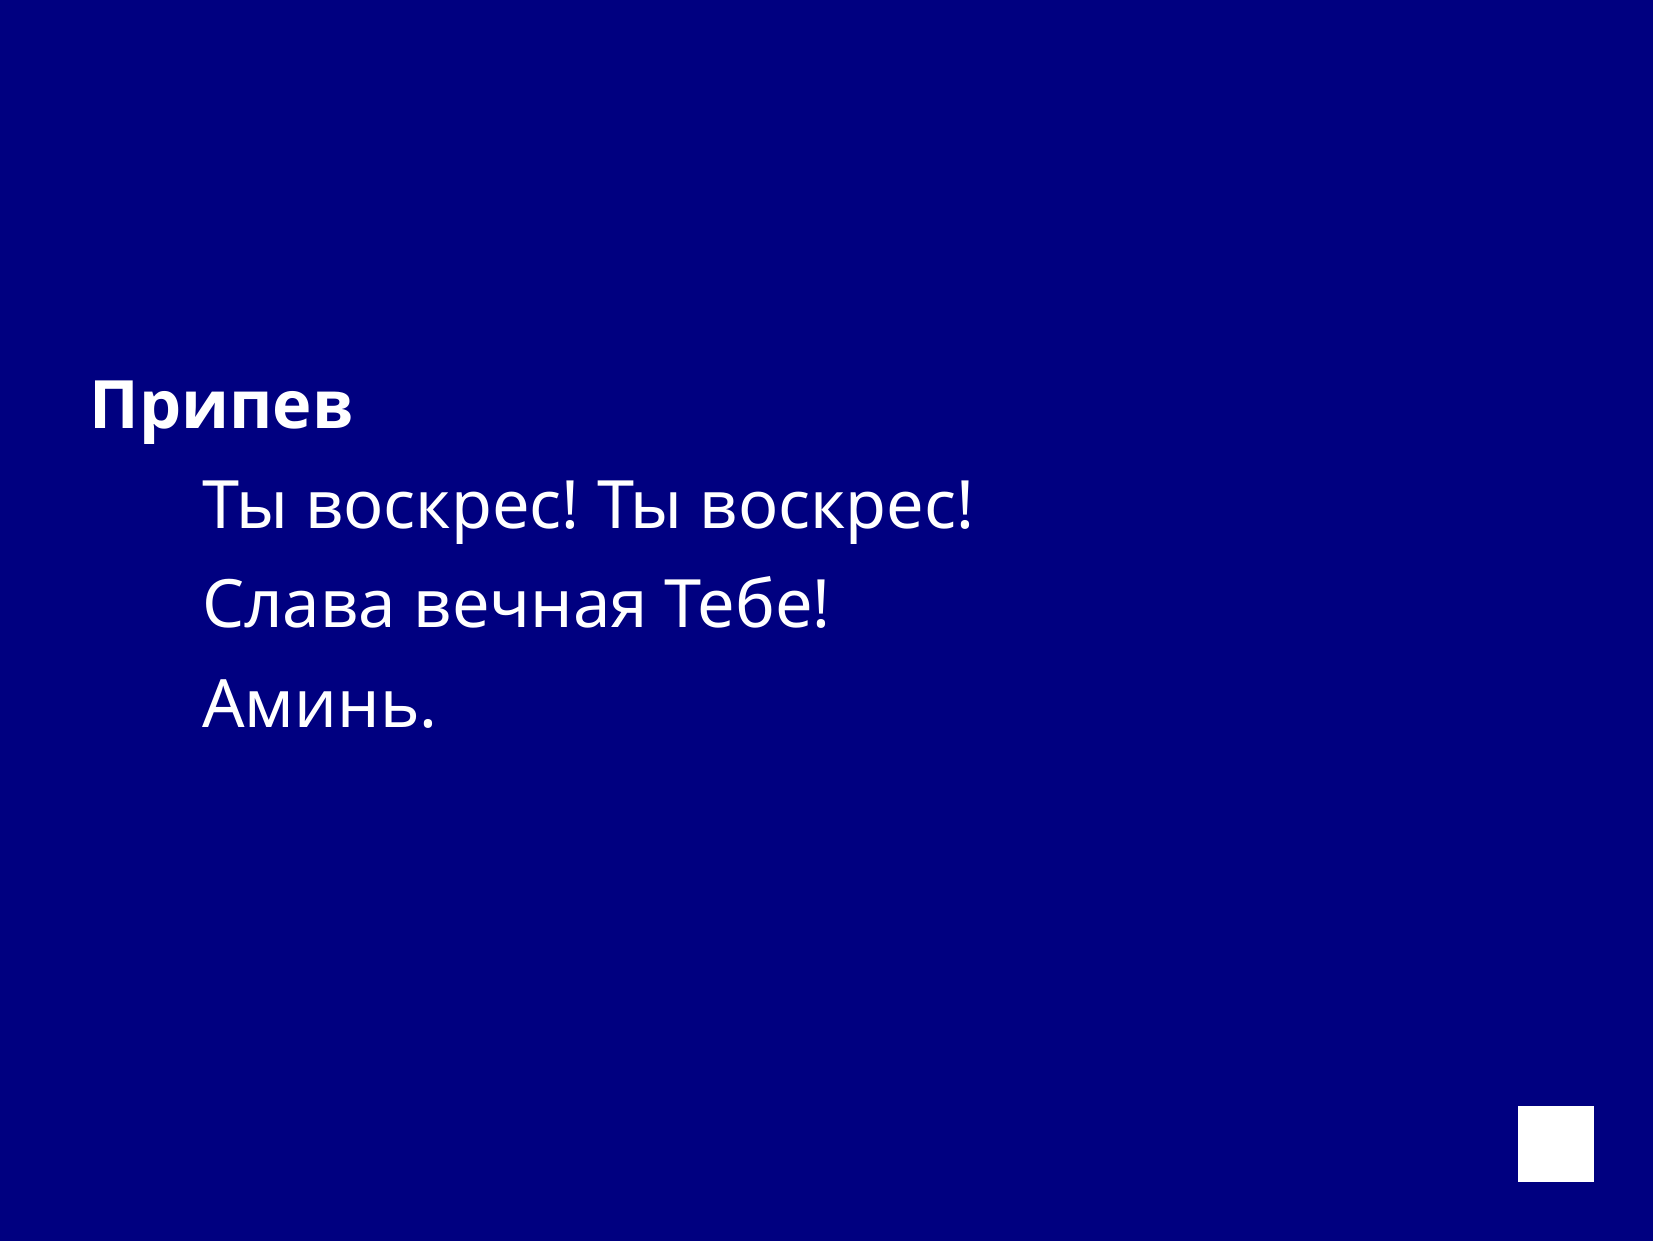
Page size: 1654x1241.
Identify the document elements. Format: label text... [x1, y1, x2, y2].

text_box Припев Ты воскрес! Ты воскрес! Слава вечная Тебе! Аминь. [75, 150, 1576, 1163]
text_box [1518, 1106, 1594, 1182]
